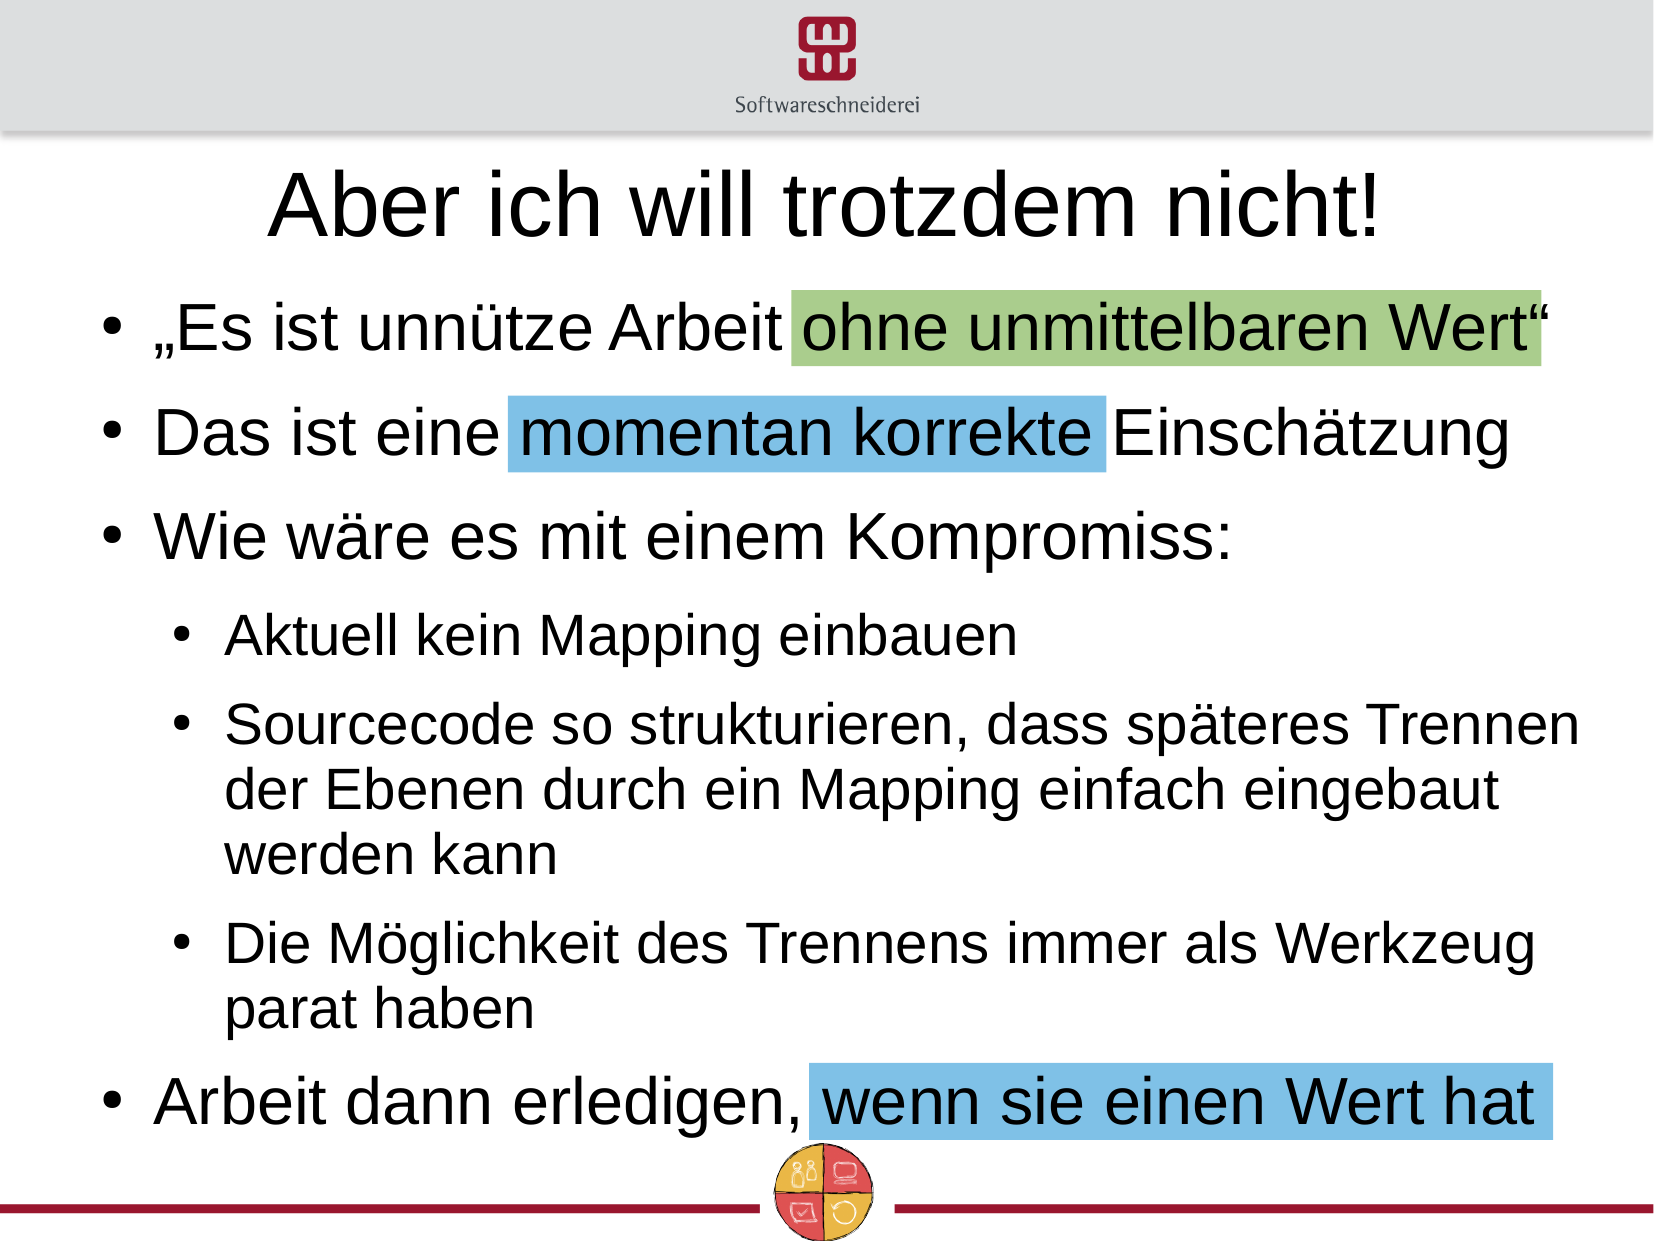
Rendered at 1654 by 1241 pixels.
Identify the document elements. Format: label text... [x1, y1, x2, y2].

list „Es ist unnütze Arbeit ohne unmittelbaren Wert“ Das ist eine momentan korrekte Einschätzung Wie wäre es mit einem Kompromiss: Aktuell kein Mapping einbauen Sourcecode so strukturieren, dass späteres Trennen der Ebenen durch ein Mapping einfach eingebaut werden kann Die Möglichkeit des Trennens immer als Werkzeug parat haben Arbeit dann erledigen, wenn sie einen Wert hat [82, 290, 1619, 1138]
title Aber ich will trotzdem nicht! [82, 147, 1571, 257]
picture [0, 0, 1654, 1241]
